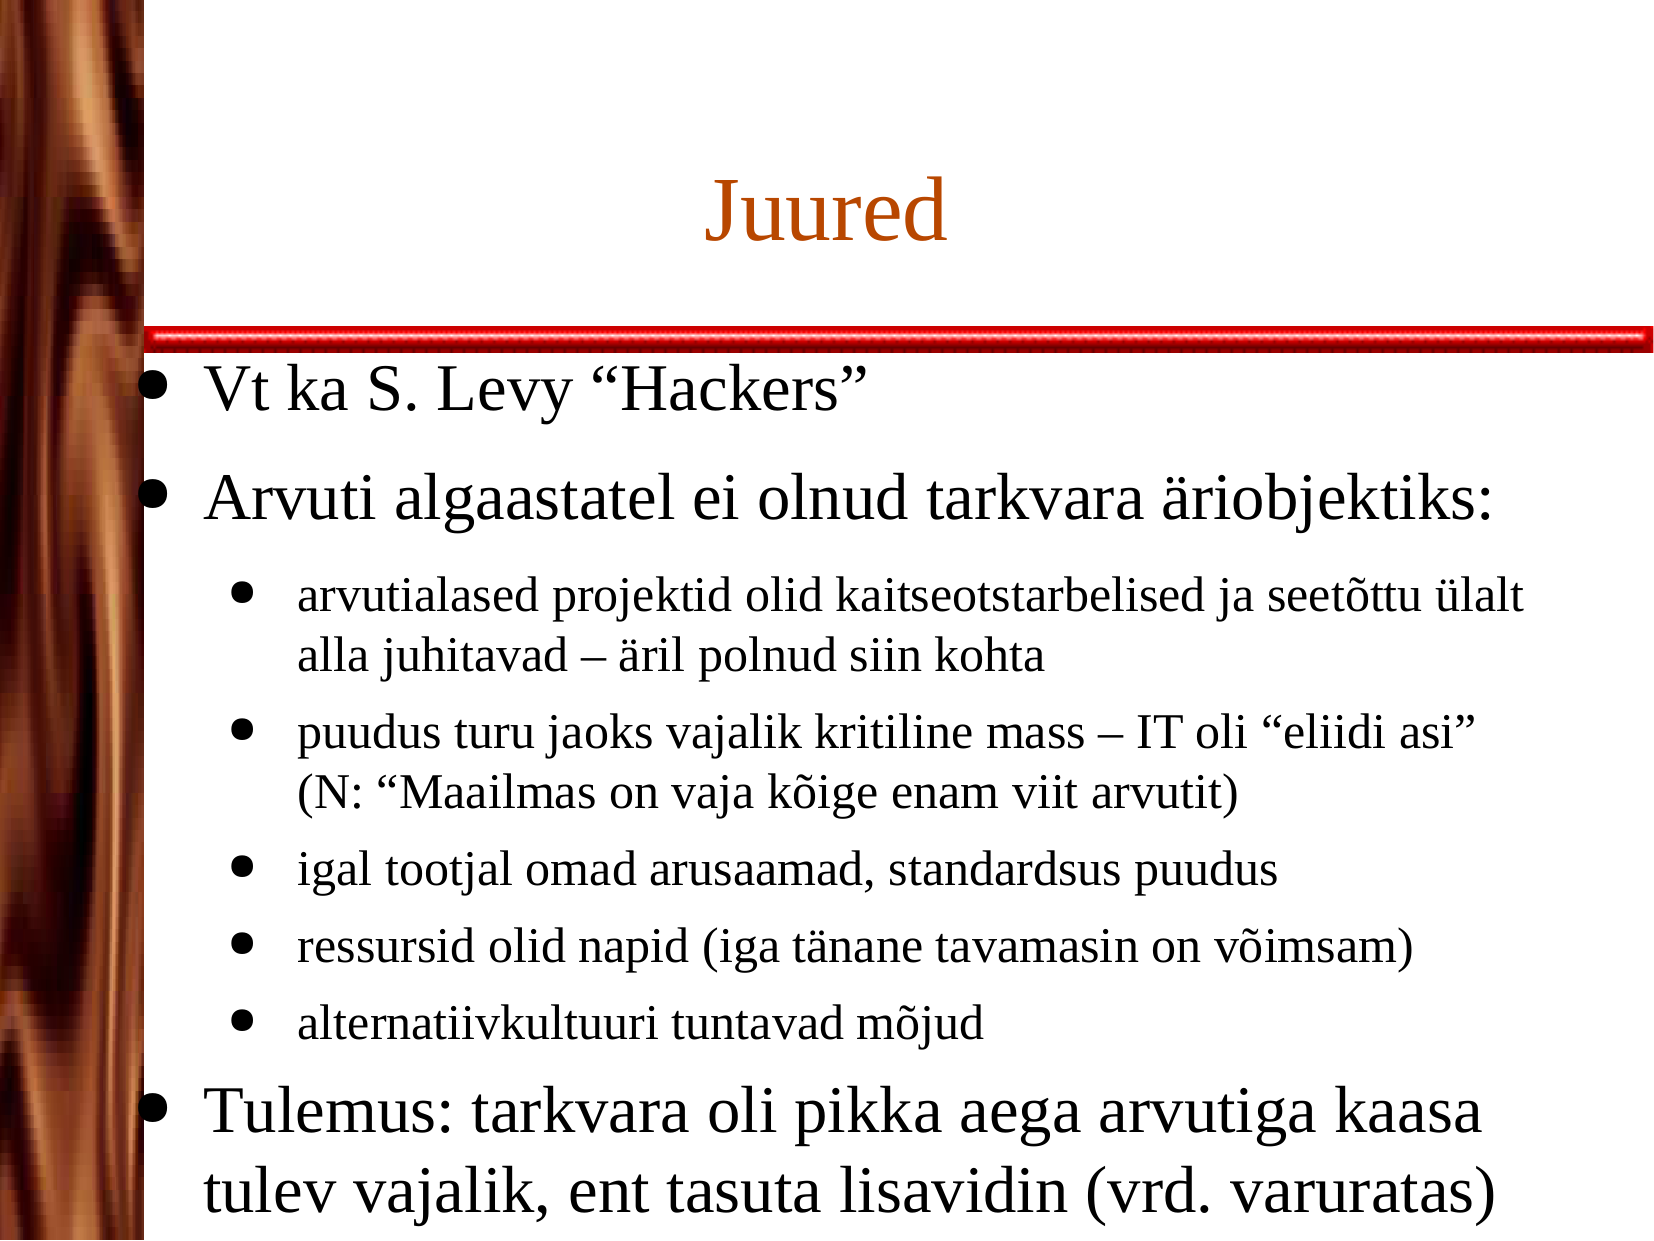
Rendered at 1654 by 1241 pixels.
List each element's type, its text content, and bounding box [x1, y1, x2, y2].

picture [0, 0, 1654, 1240]
title Juured [121, 98, 1533, 314]
list Vt ka S. Levy “Hackers” Arvuti algaastatel ei olnud tarkvara äriobjektiks: arvutialased projektid olid kaitseotstarbelised ja seetõttu ülalt alla juhitavad – äril polnud siin kohta puudus turu jaoks vajalik kritiline mass – IT oli “eliidi asi” (N: “Maailmas on vaja kõige enam viit arvutit) igal tootjal omad arusaamad, standardsus puudus ressursid olid napid (iga tänane tavamasin on võimsam) alternatiivkultuuri tuntavad mõjud Tulemus: tarkvara oli pikka aega arvutiga kaasa tulev vajalik, ent tasuta lisavidin (vrd. varuratas) [121, 344, 1533, 1222]
